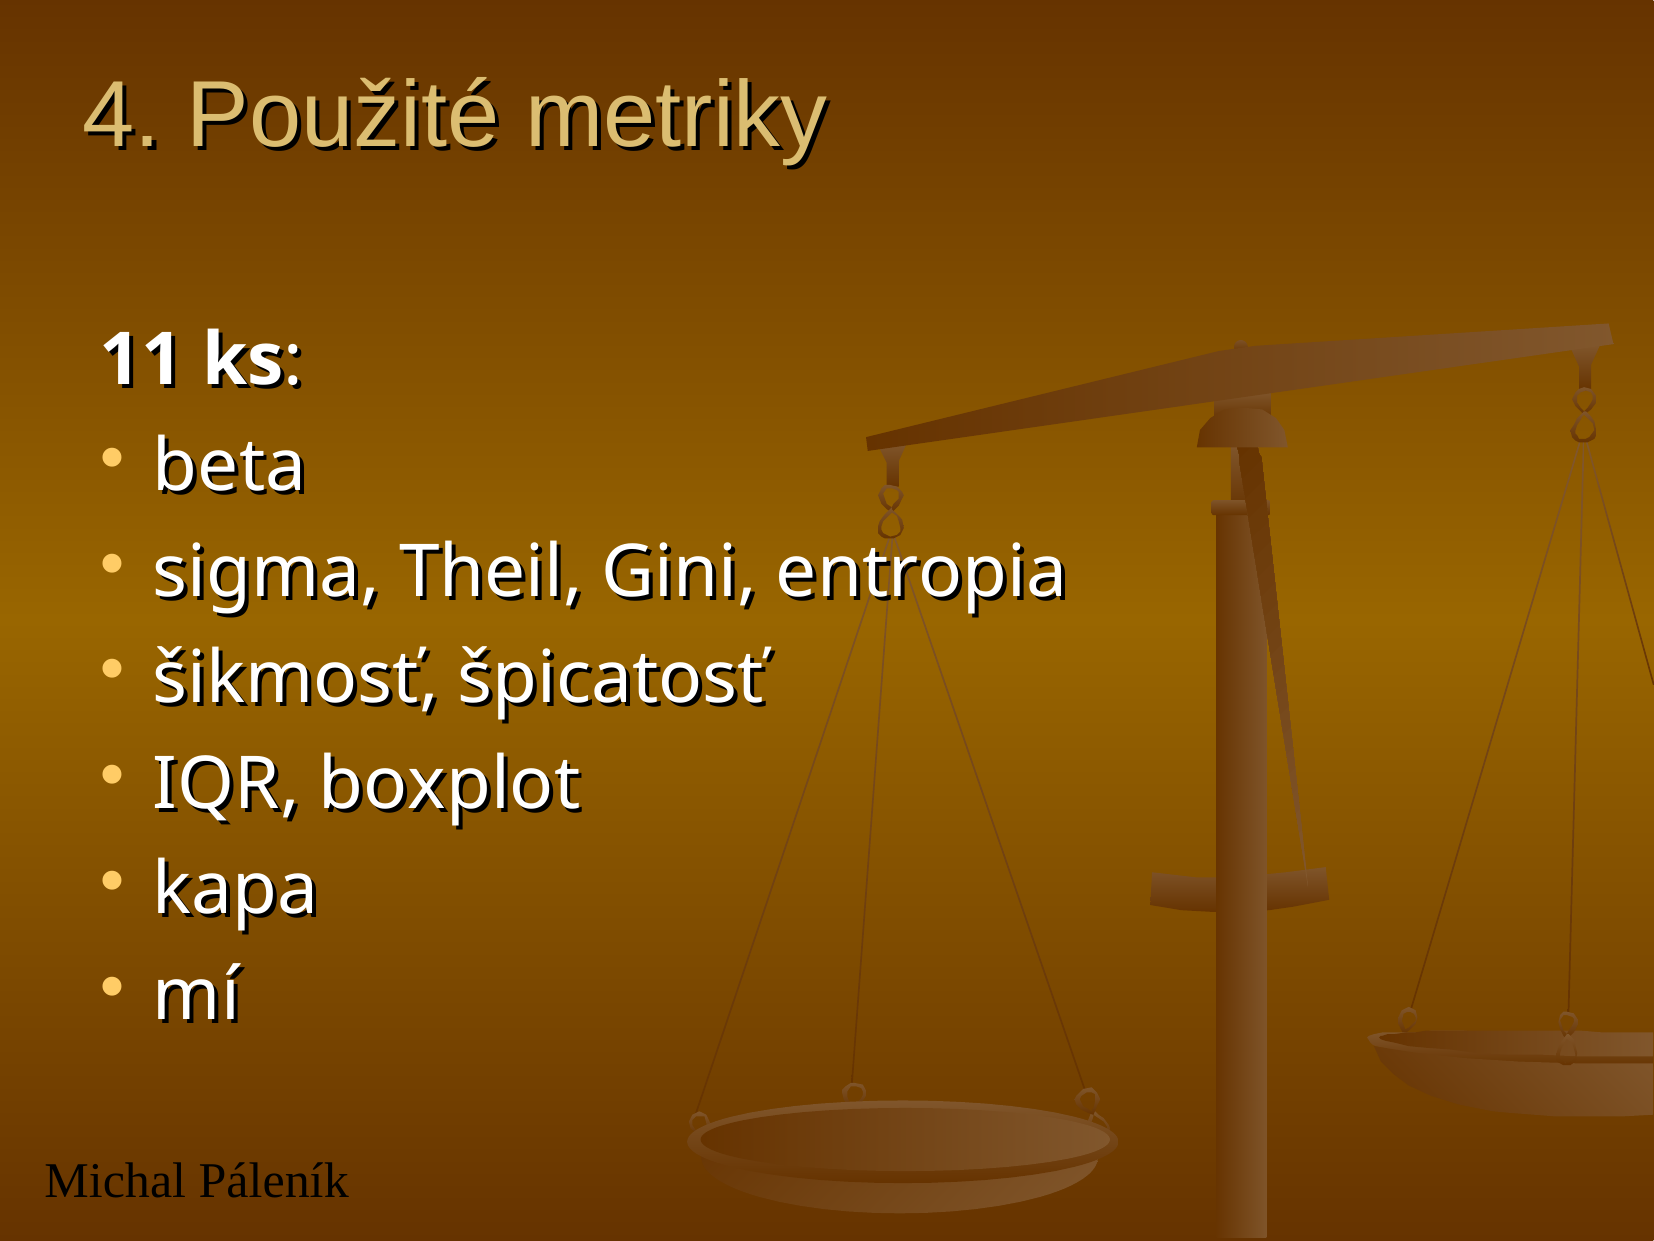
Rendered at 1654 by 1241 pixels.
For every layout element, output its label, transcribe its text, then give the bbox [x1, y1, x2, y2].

title 4. Použité metriky [82, 29, 1572, 278]
list 11 ks: beta sigma, Theil, Gini, entropia šikmosť, špicatosť IQR, boxplot kapa mí [82, 289, 1572, 1095]
